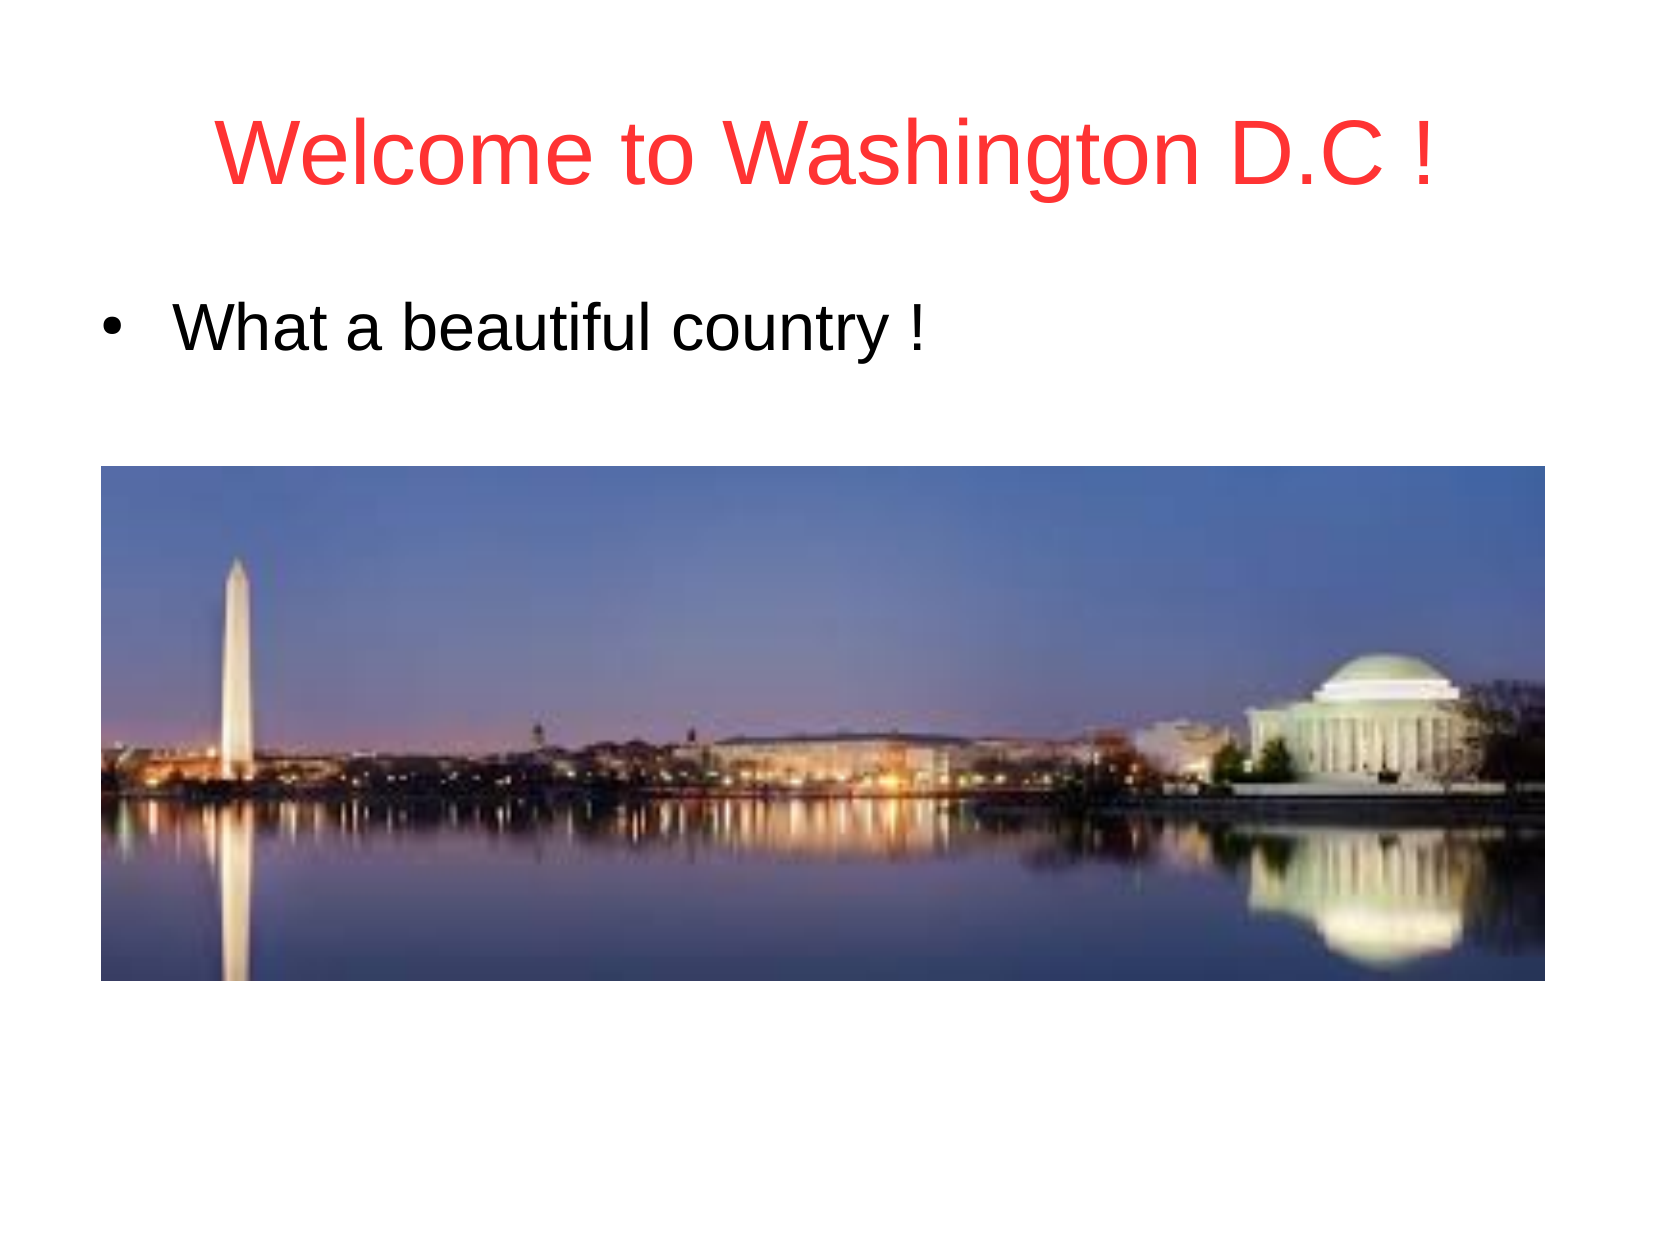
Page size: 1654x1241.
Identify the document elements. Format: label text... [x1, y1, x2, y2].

picture [101, 466, 1545, 981]
title Welcome to Washington D.C ! [82, 49, 1571, 257]
list What a beautiful country ! [82, 290, 1571, 1109]
